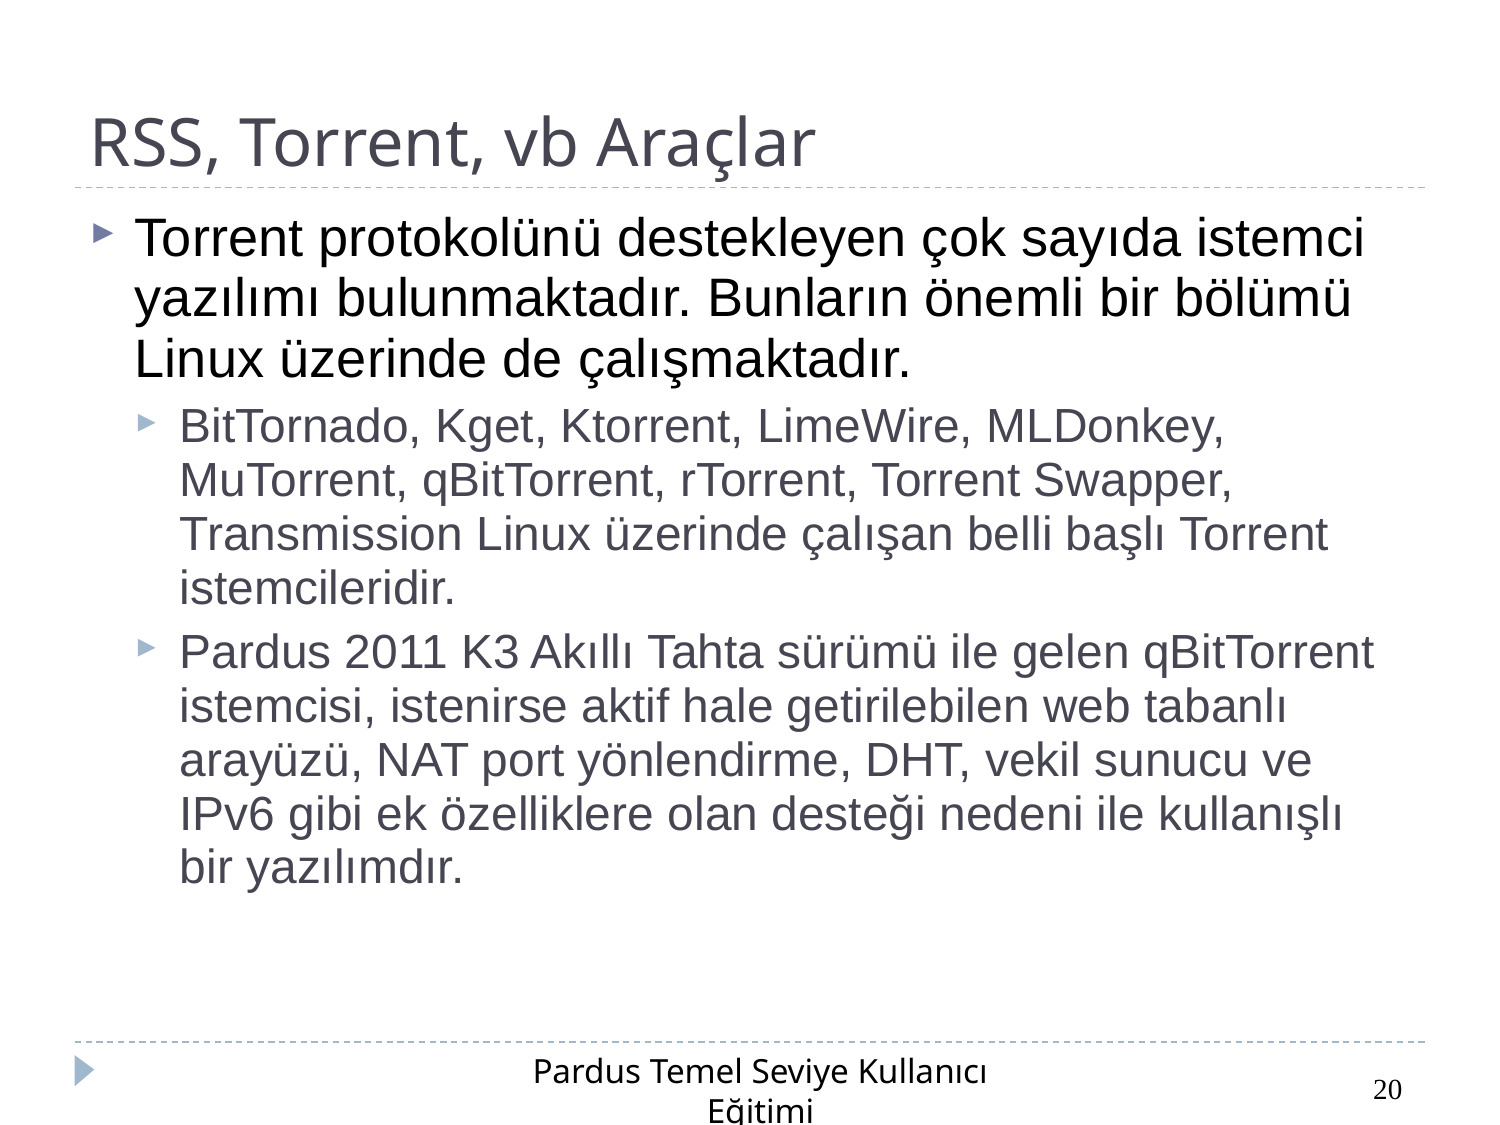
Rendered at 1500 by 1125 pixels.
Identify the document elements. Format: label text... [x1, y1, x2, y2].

title RSS, Torrent, vb Araçlar [75, 24, 1425, 188]
list Torrent protokolünü destekleyen çok sayıda istemci yazılımı bulunmaktadır. Bunların önemli bir bölümü Linux üzerinde de çalışmaktadır. BitTornado, Kget, Ktorrent, LimeWire, MLDonkey, MuTorrent, qBitTorrent, rTorrent, Torrent Swapper, Transmission Linux üzerinde çalışan belli başlı Torrent istemcileridir. Pardus 2011 K3 Akıllı Tahta sürümü ile gelen qBitTorrent istemcisi, istenirse aktif hale getirilebilen web tabanlı arayüzü, NAT port yönlendirme, DHT, vekil sunucu ve IPv6 gibi ek özelliklere olan desteği nedeni ile kullanışlı bir yazılımdır. [75, 200, 1425, 1010]
